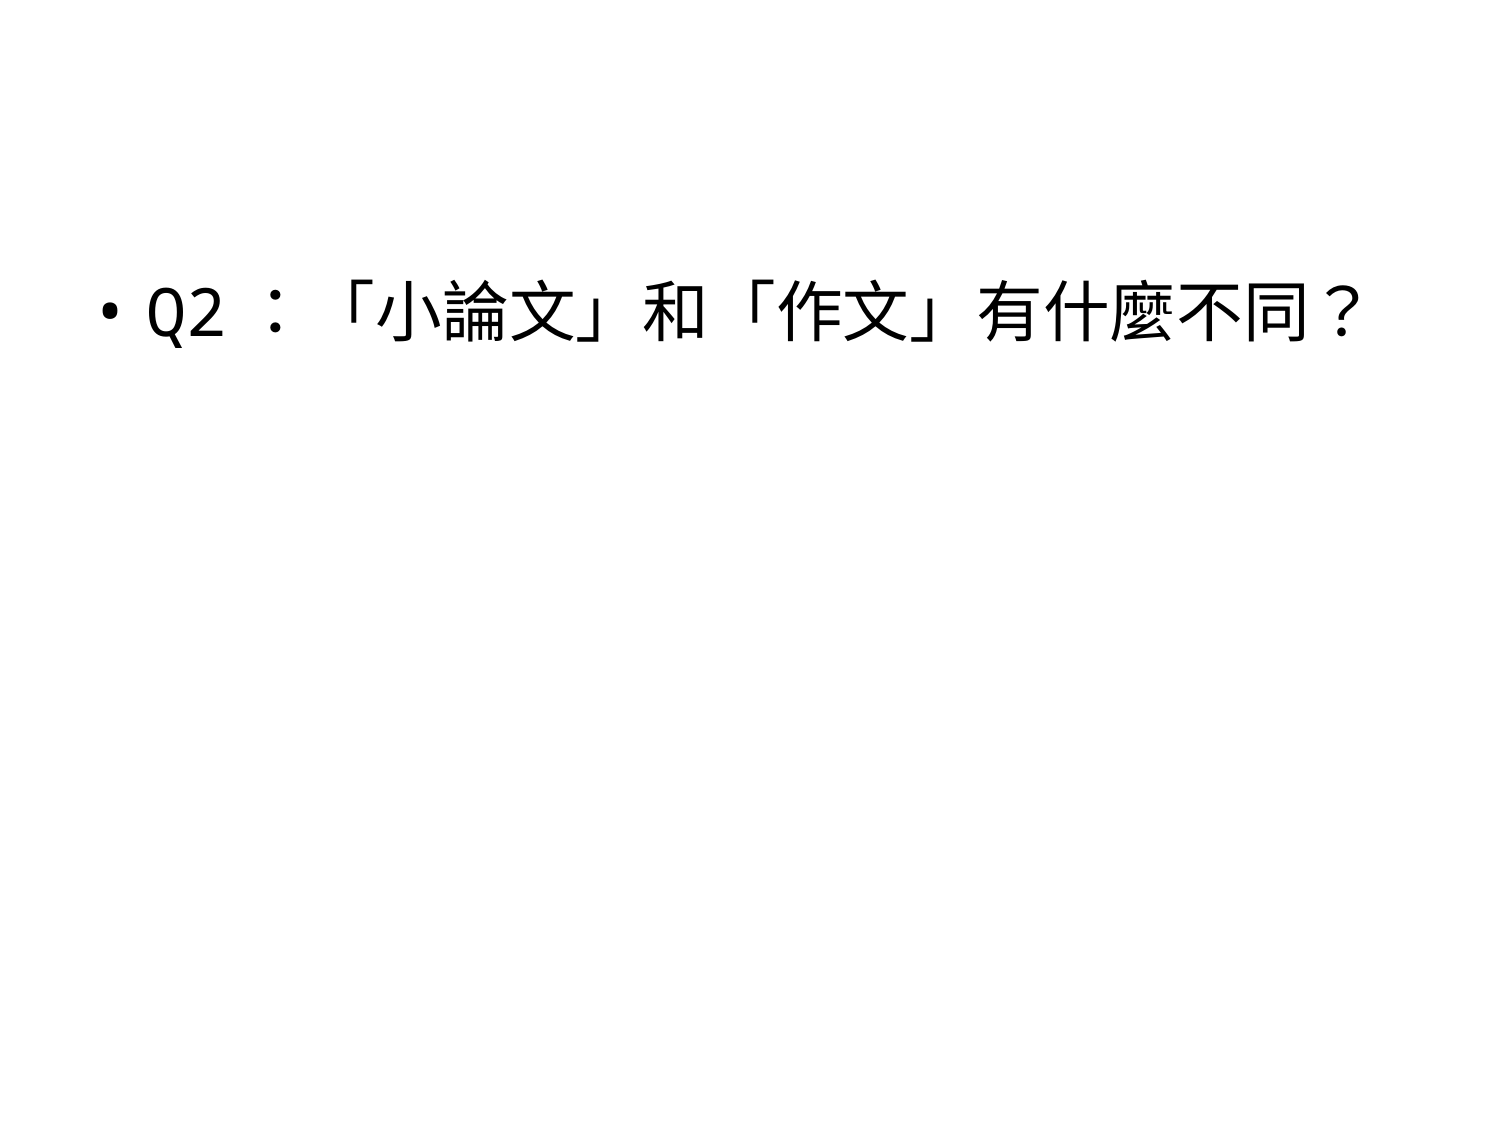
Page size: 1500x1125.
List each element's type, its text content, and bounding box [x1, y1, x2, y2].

list Q2：「小論文」和「作文」有什麼不同？ [75, 262, 1426, 1005]
